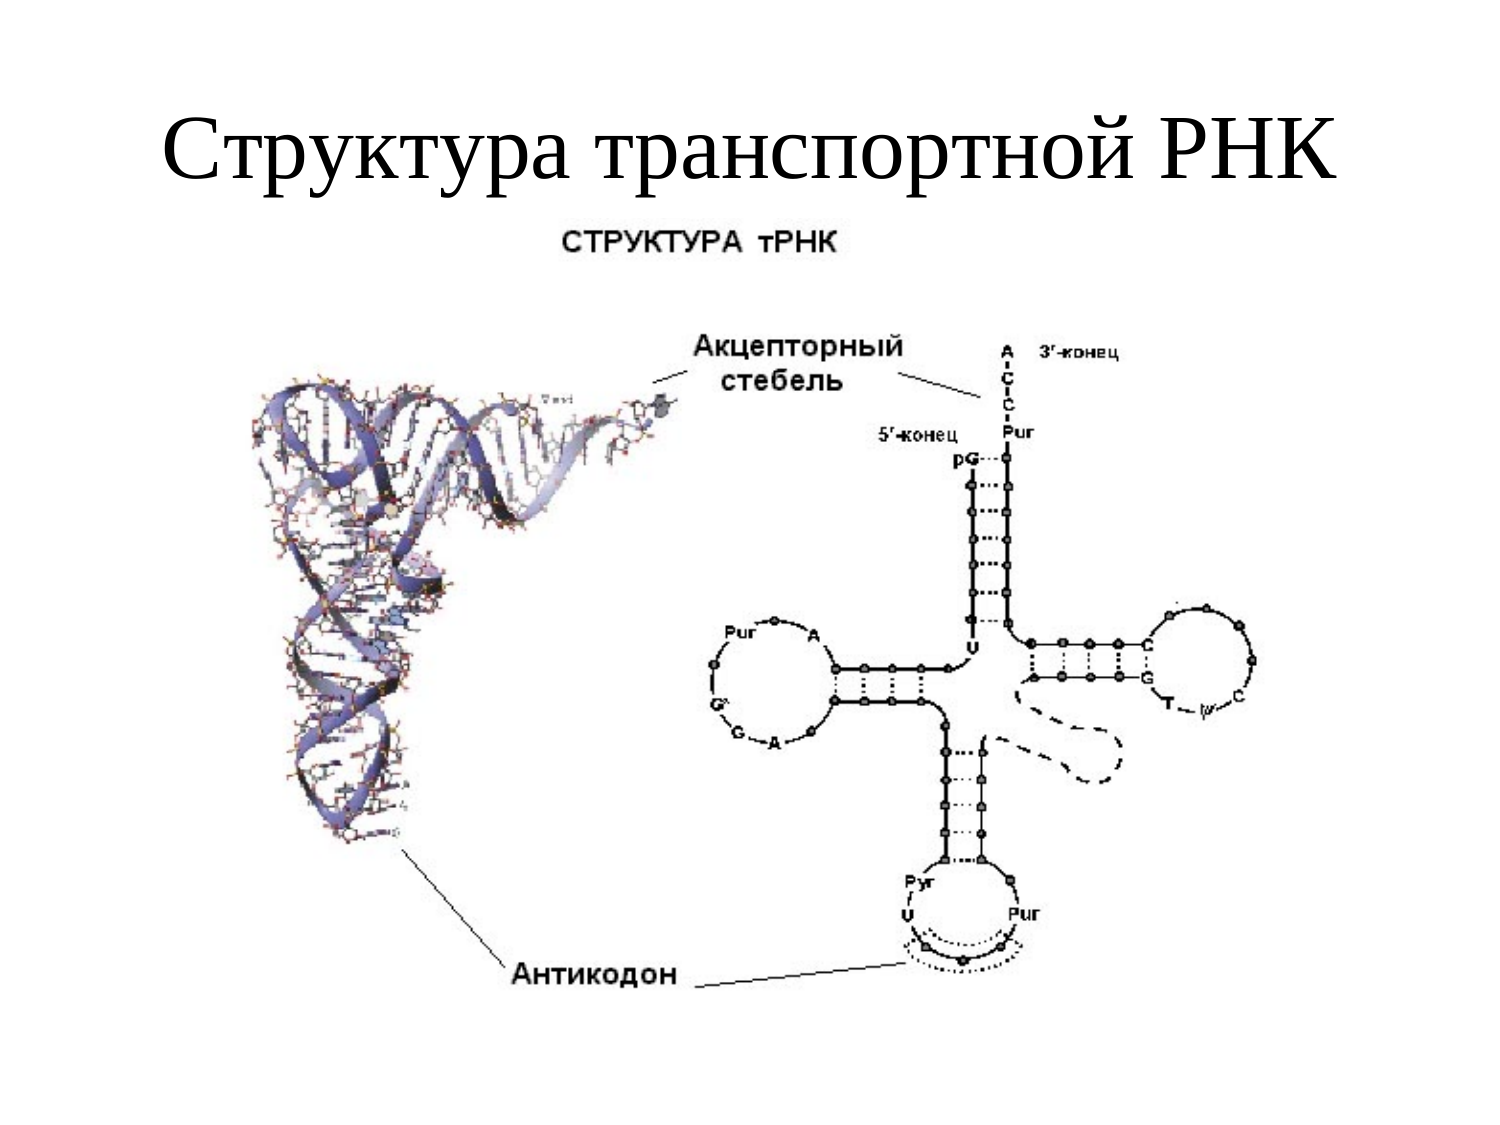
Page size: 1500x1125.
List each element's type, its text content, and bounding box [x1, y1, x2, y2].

picture [222, 218, 1278, 1001]
title Структура транспортной РНК [75, 52, 1426, 226]
